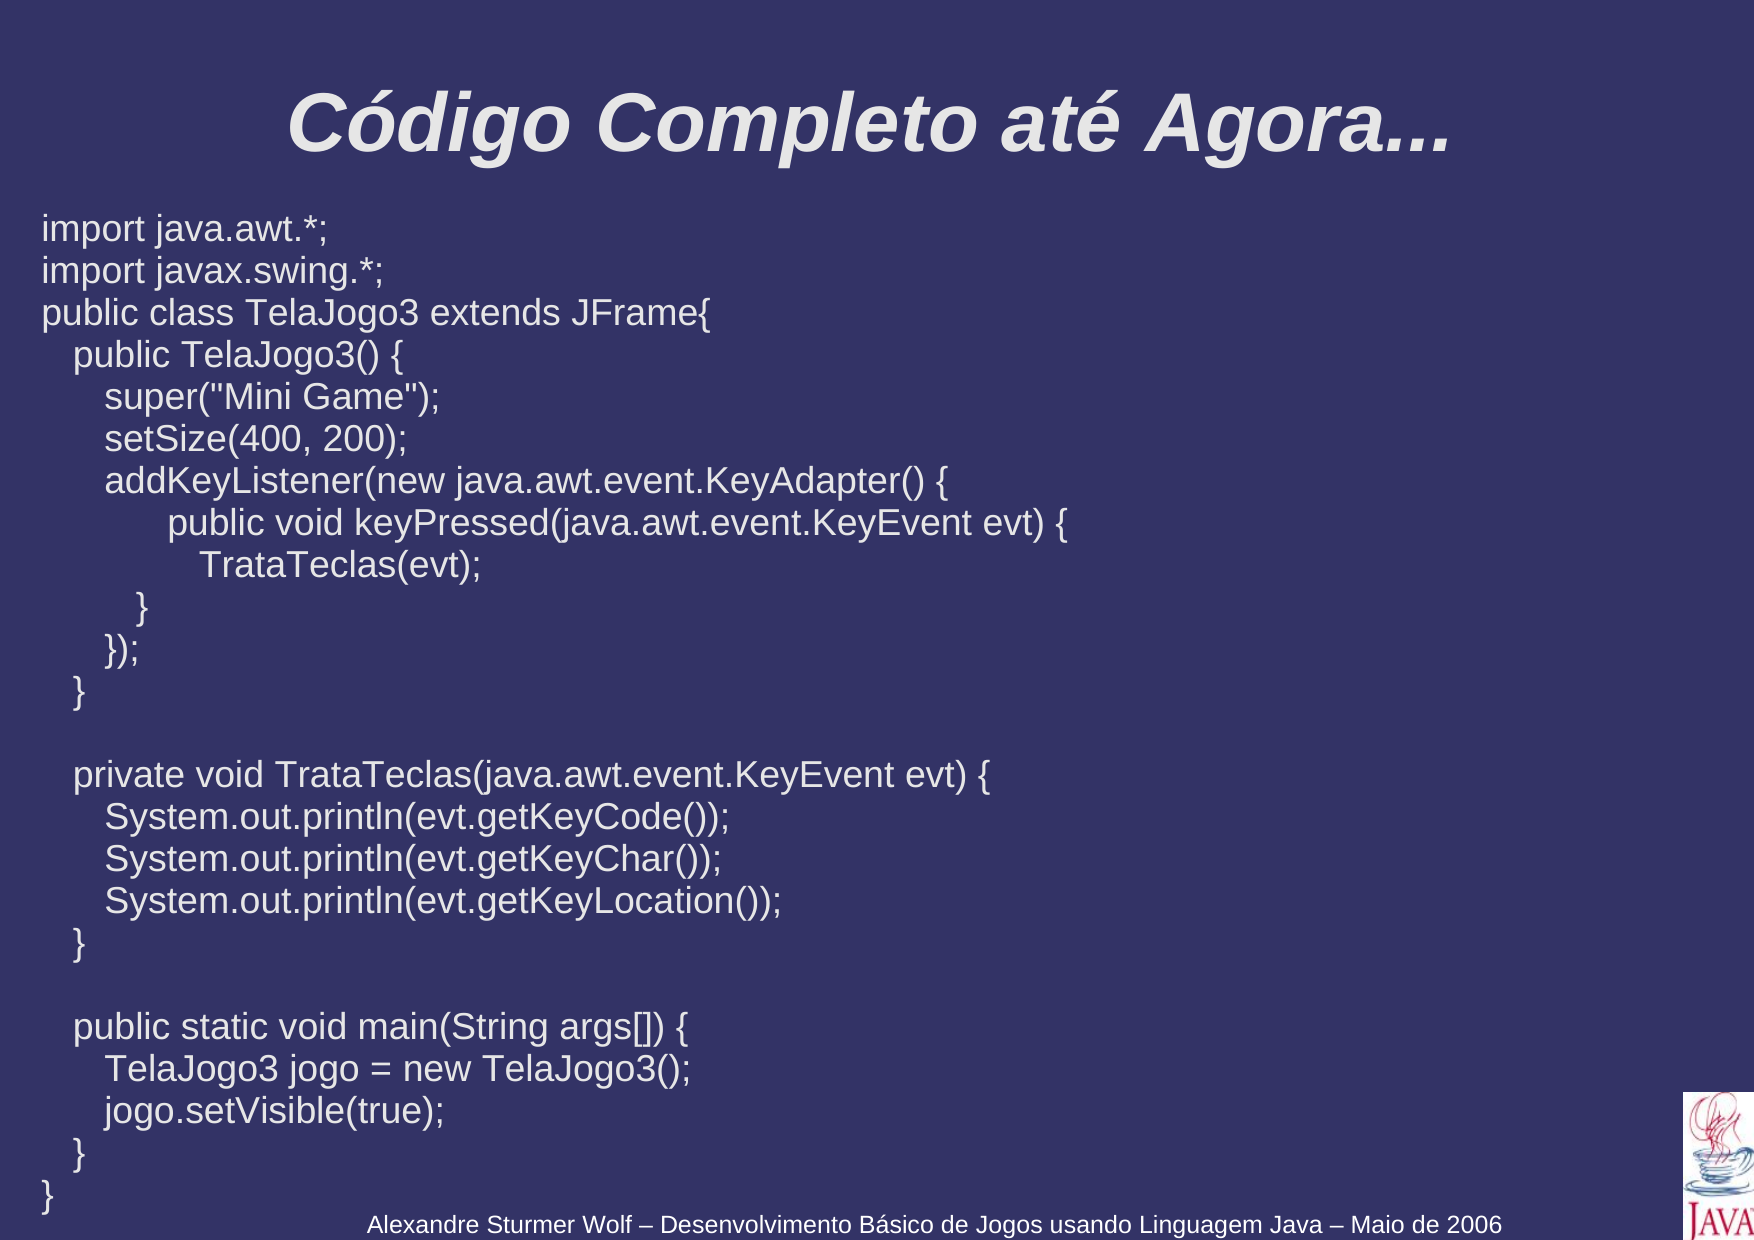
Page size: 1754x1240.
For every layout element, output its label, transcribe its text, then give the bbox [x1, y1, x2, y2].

picture [1683, 1092, 1754, 1240]
title Código Completo até Agora... [29, 19, 1713, 207]
list import java.awt.*; import javax.swing.*; public class TelaJogo3 extends JFrame{ public TelaJogo3() { super("Mini Game"); setSize(400, 200); addKeyListener(new java.awt.event.KeyAdapter() { public void keyPressed(java.awt.event.KeyEvent evt) { TrataTeclas(evt); } }); } private void TrataTeclas(java.awt.event.KeyEvent evt) { System.out.println(evt.getKeyCode()); System.out.println(evt.getKeyChar()); System.out.println(evt.getKeyLocation()); } public static void main(String args[]) { TelaJogo3 jogo = new TelaJogo3(); jogo.setVisible(true); } } [29, 207, 1713, 1216]
